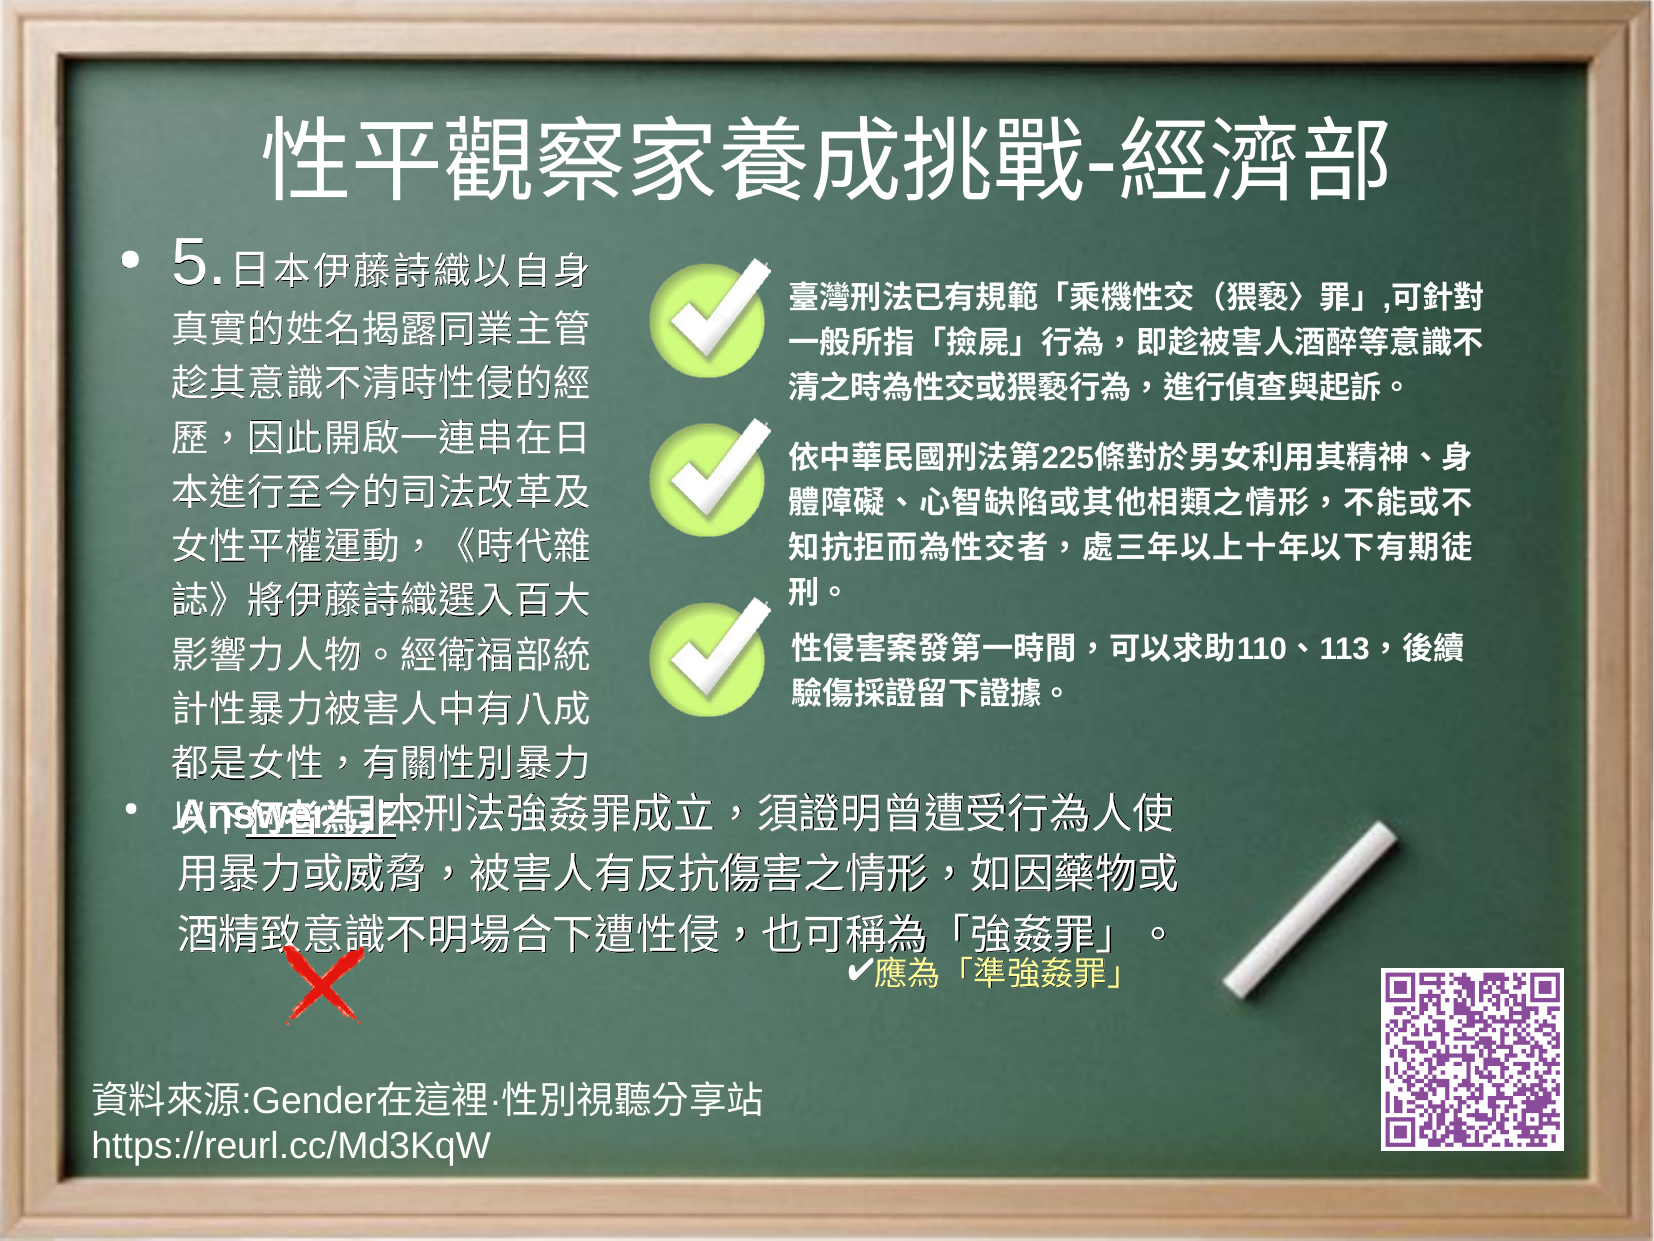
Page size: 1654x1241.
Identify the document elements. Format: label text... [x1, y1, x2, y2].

text_box 資料來源:Gender在這裡·性別視聽分享站 https://reurl.cc/Md3KqW [76, 1062, 792, 1167]
text_box 依中華民國刑法第225條對於男女利用其精神、身體障礙、心智缺陷或其他相類之情形，不能或不知抗拒而為性交者，處三年以上十年以下有期徒刑。 [773, 424, 1489, 603]
text_box 臺灣刑法已有規範「乘機性交（猥褻〉罪」,可針對一般所指「撿屍」行為，即趁被害人酒醉等意識不清之時為性交或猥褻行為，進行偵查與起訴。 [773, 264, 1501, 398]
list Answer:日本刑法強姦罪成立，須證明曾遭受行為人使用暴力或威脅，被害人有反抗傷害之情形，如因藥物或酒精致意識不明場合下遭性侵，也可稱為「強姦罪」。 [35, 779, 1182, 982]
text_box 性侵害案發第一時間，可以求助110、113，後續驗傷採證留下證據。 [777, 615, 1480, 721]
picture [0, 0, 1654, 1241]
list 5.日本伊藤詩織以自身真實的姓名揭露同業主管趁其意識不清時性侵的經歷，因此開啟一連串在日本進行至今的司法改革及女性平權運動，《時代雜誌》將伊藤詩織選入百大影響力人物。經衛福部統計性暴力被害人中有八成都是女性，有關性別暴力以下何者為非？ [29, 224, 591, 750]
title 性平觀察家養成挑戰-經濟部 [82, 42, 1571, 264]
list 應為「準強姦罪」 [759, 947, 1215, 1048]
